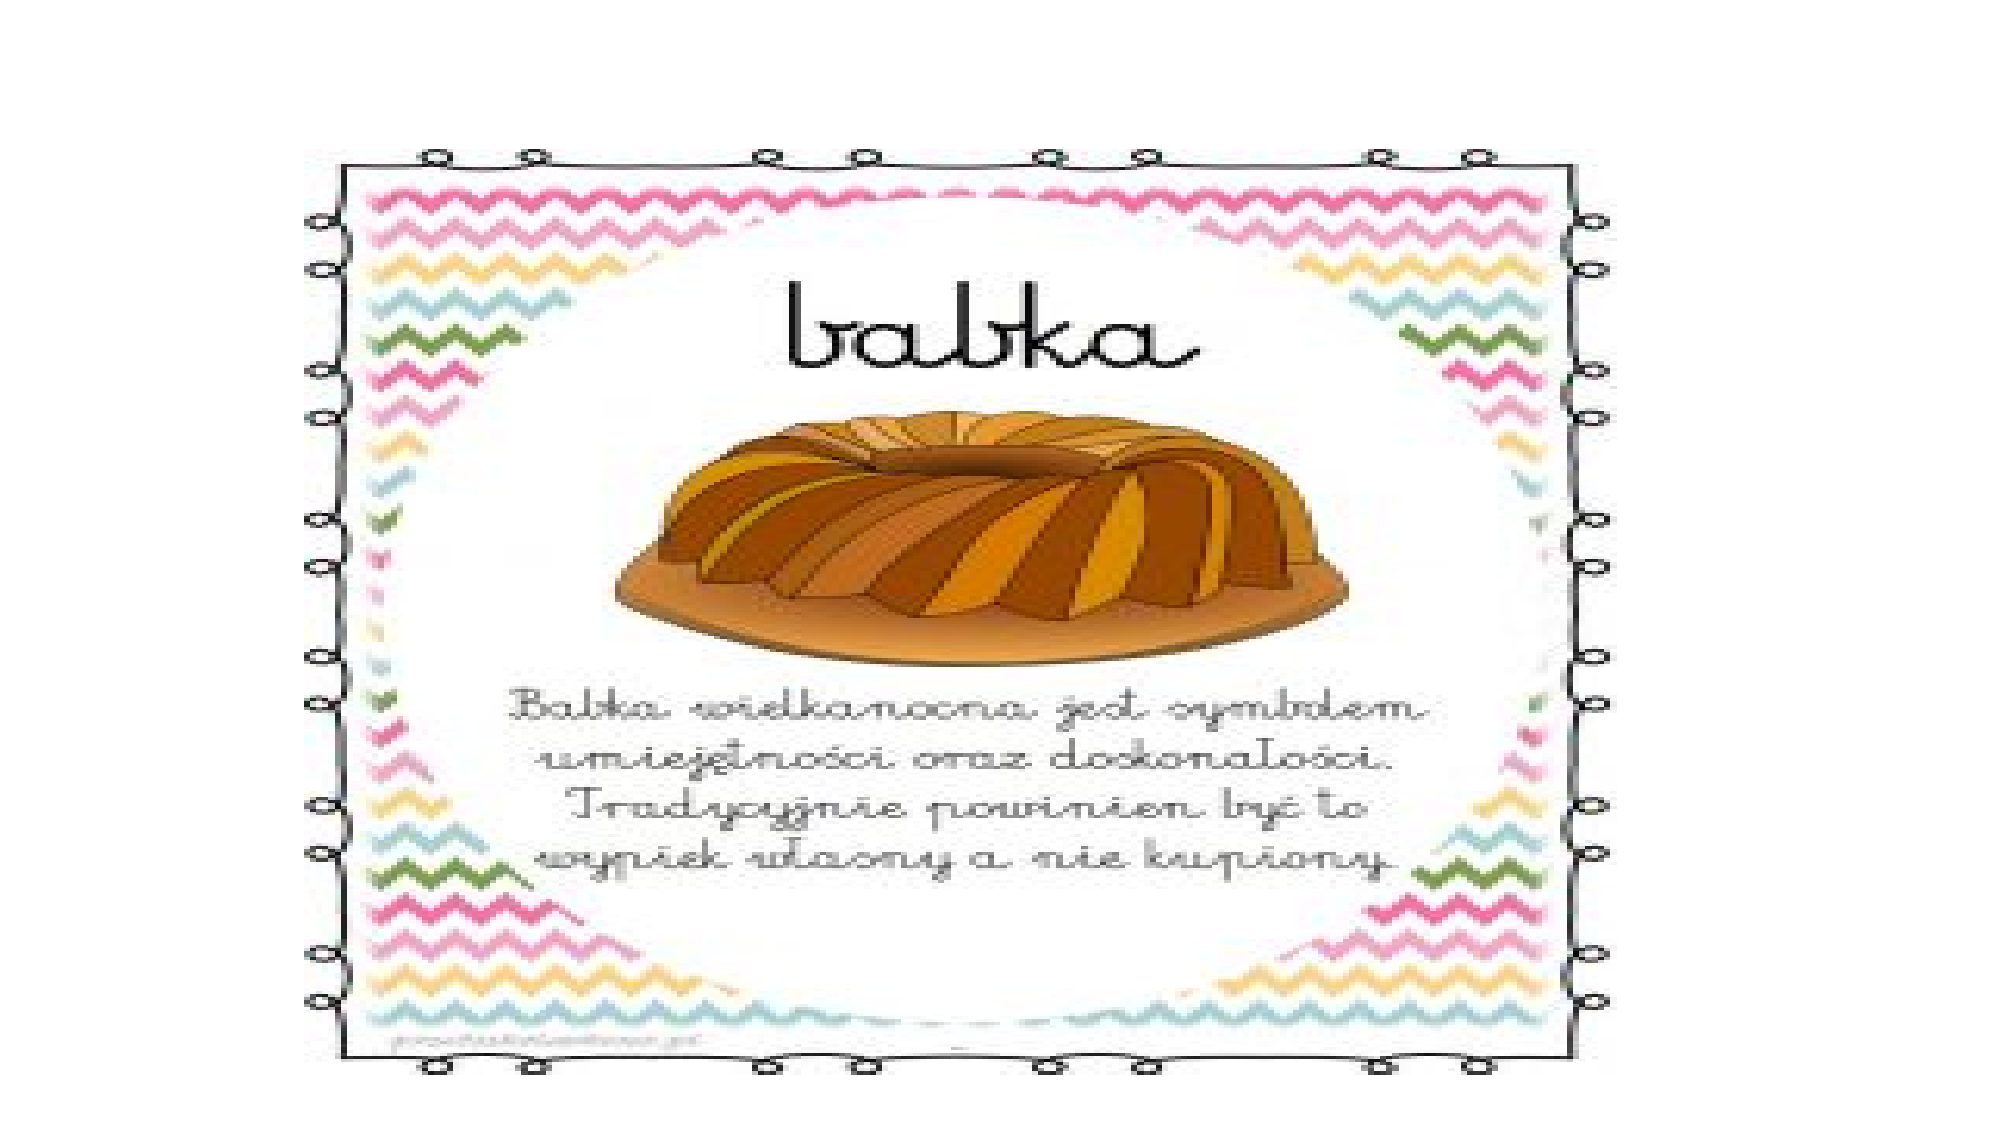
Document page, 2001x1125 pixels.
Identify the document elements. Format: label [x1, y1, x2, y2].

picture [304, 149, 1617, 1075]
